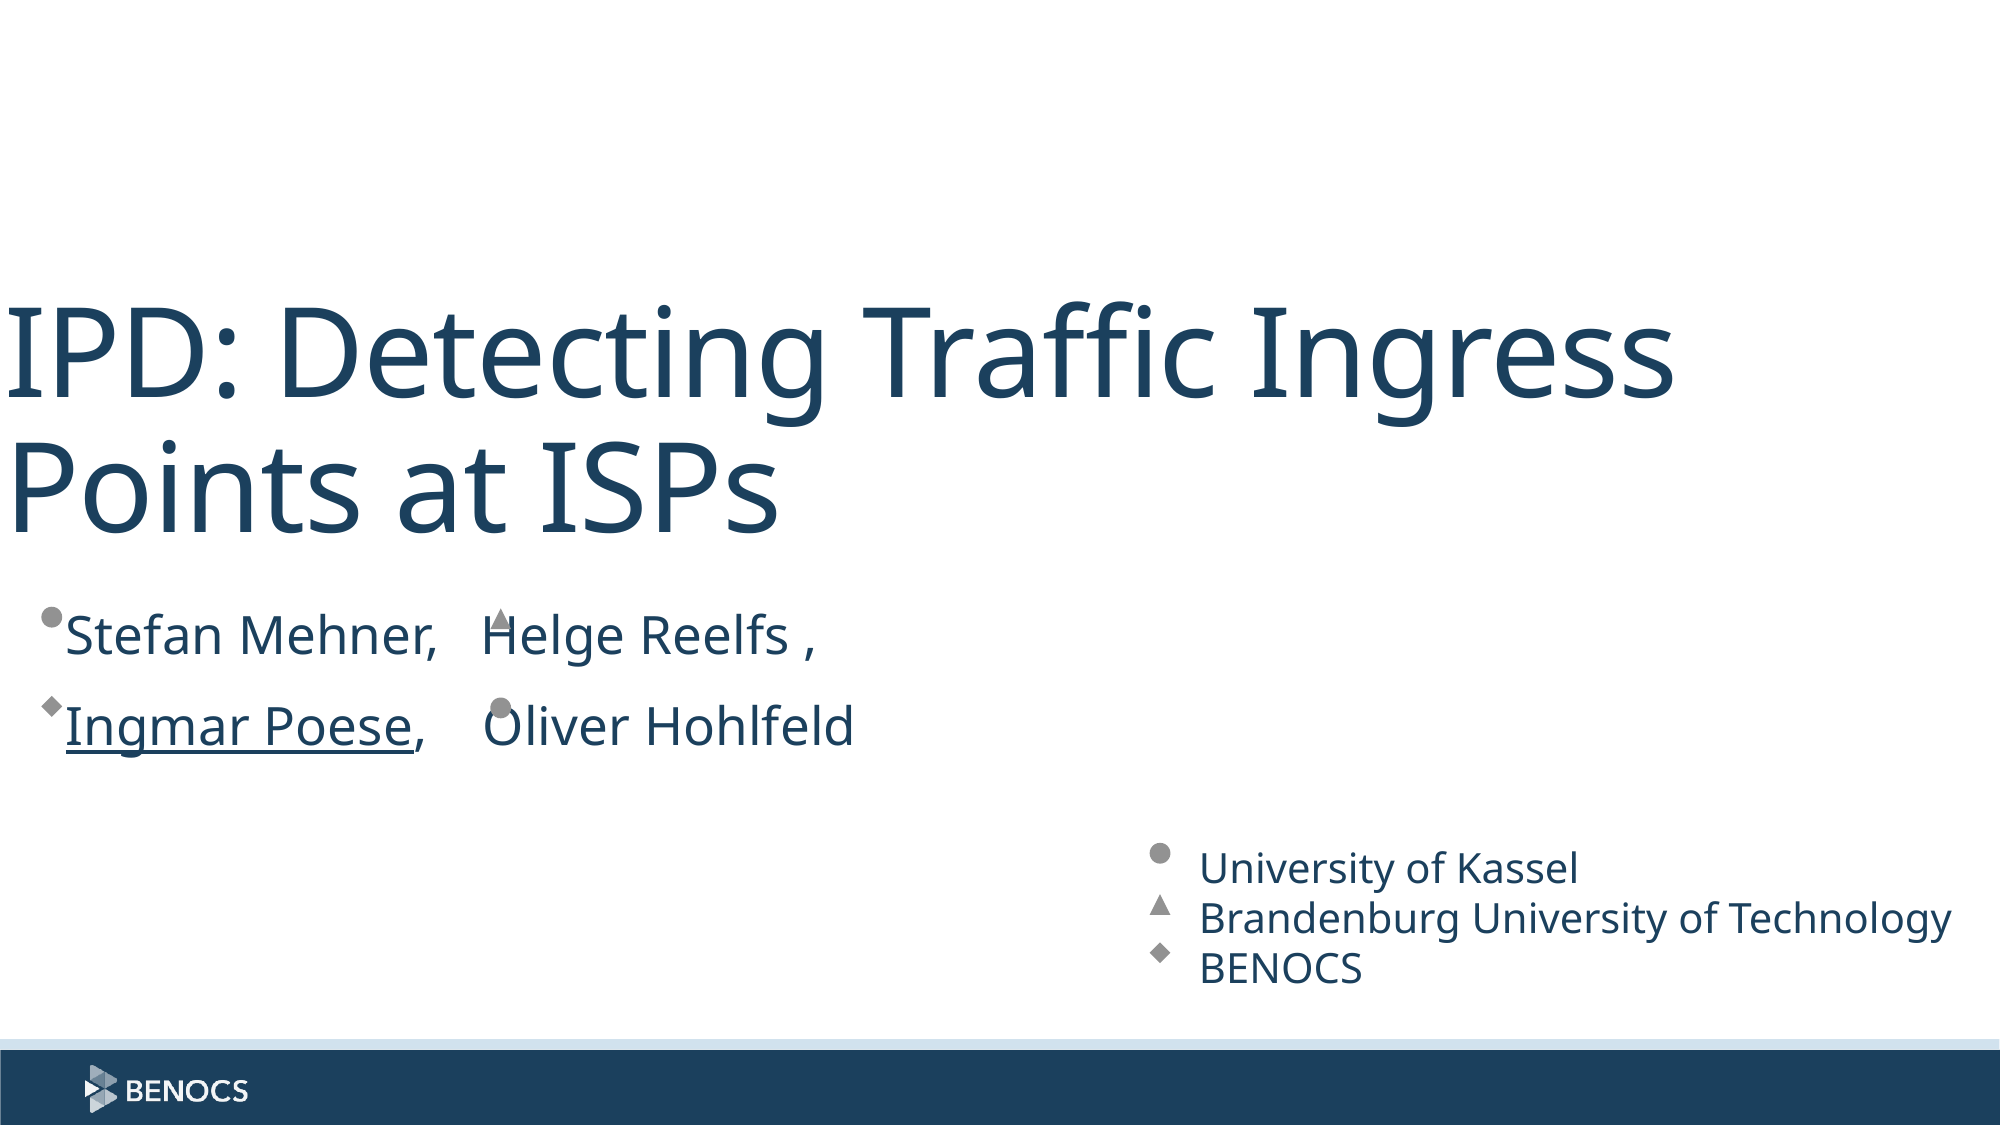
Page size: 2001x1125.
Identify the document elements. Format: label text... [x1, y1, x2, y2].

text_box [41, 695, 63, 717]
text_box [1149, 942, 1171, 964]
title IPD: Detecting Traffic Ingress Points at ISPs [0, 182, 1803, 564]
text_box [1149, 842, 1171, 864]
picture [84, 1063, 248, 1114]
subtitle Stefan Mehner, Helge Reelfs , Ingmar Poese, Oliver Hohlfeld [47, 596, 993, 762]
text_box [490, 608, 512, 630]
text_box [490, 697, 512, 719]
text_box [1149, 894, 1171, 915]
text_box [41, 606, 63, 628]
text_box University of Kassel Brandenburg University of Technology BENOCS [1194, 837, 1957, 997]
